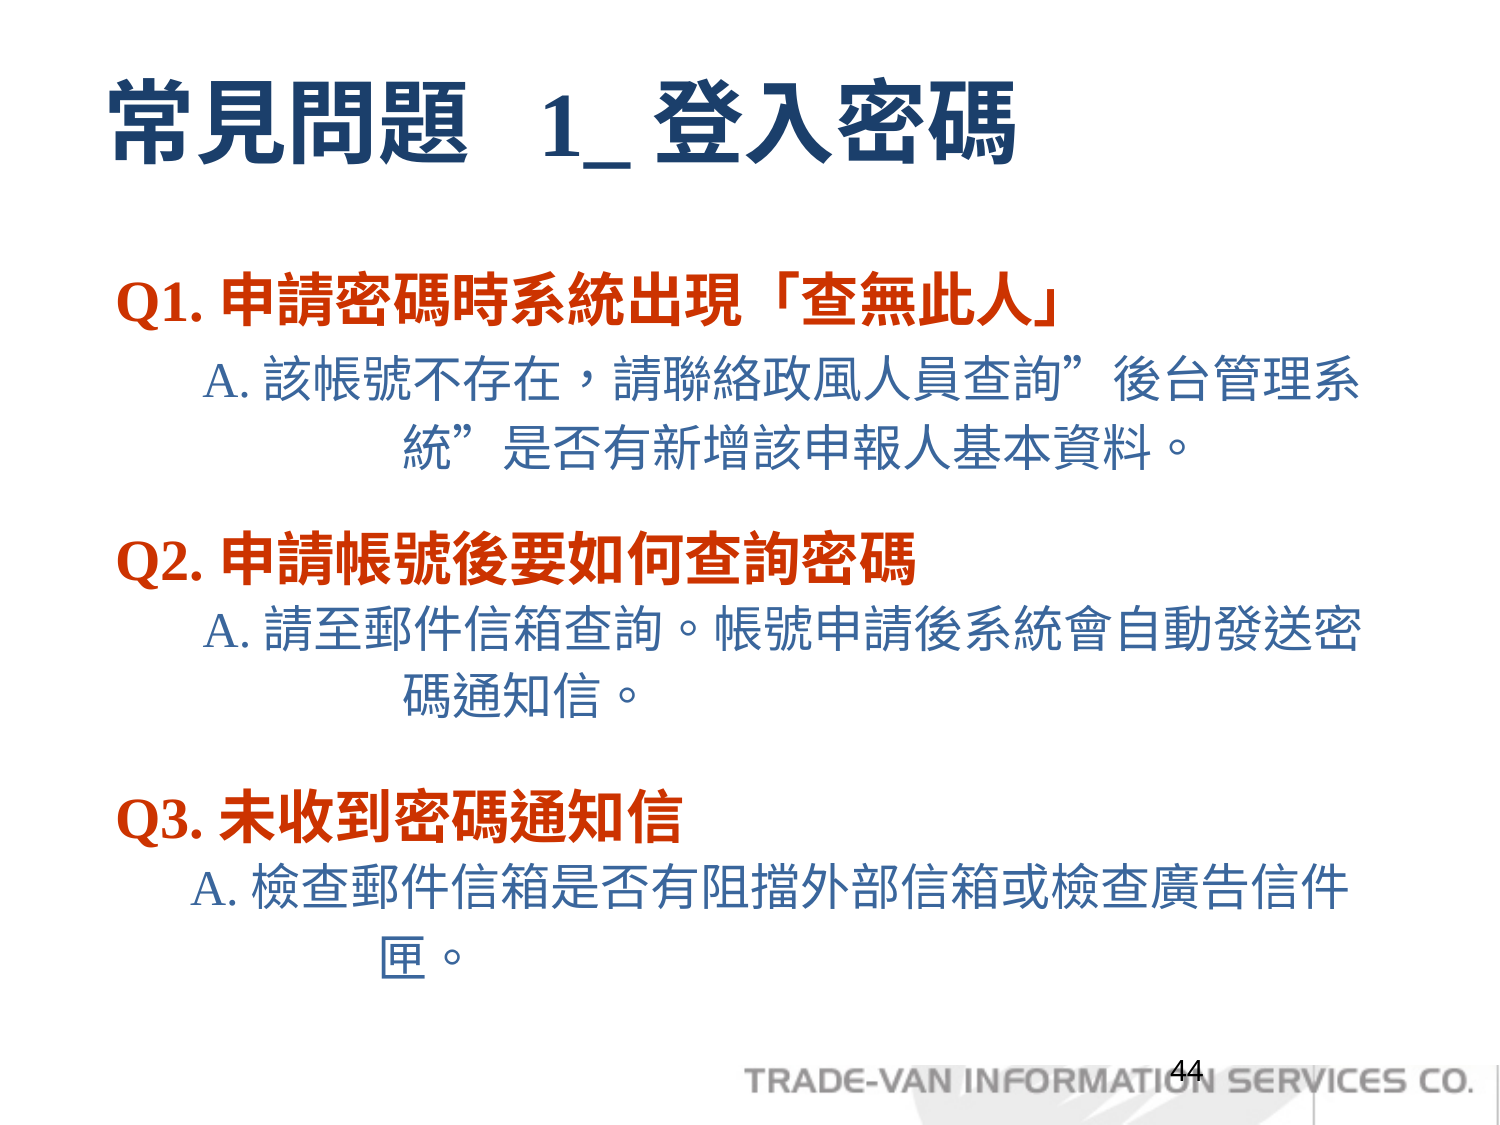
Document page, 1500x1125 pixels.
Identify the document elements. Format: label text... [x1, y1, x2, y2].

text_box [0, 0, 1500, 1100]
text_box Q1.申請密碼時系統出現「查無此人」 A.該帳號不存在，請聯絡政風人員查詢”後台管理系 統”是否有新增該申報人基本資料。 Q2.申請帳號後要如何查詢密碼 A.請至郵件信箱查詢。帳號申請後系統會自動發送密 碼通知信。 Q3.未收到密碼通知信 A.檢查郵件信箱是否有阻擋外部信箱或檢查廣告信件 匣。 [100, 255, 1388, 998]
text_box 常見問題 1_登入密碼 [88, 55, 1317, 185]
